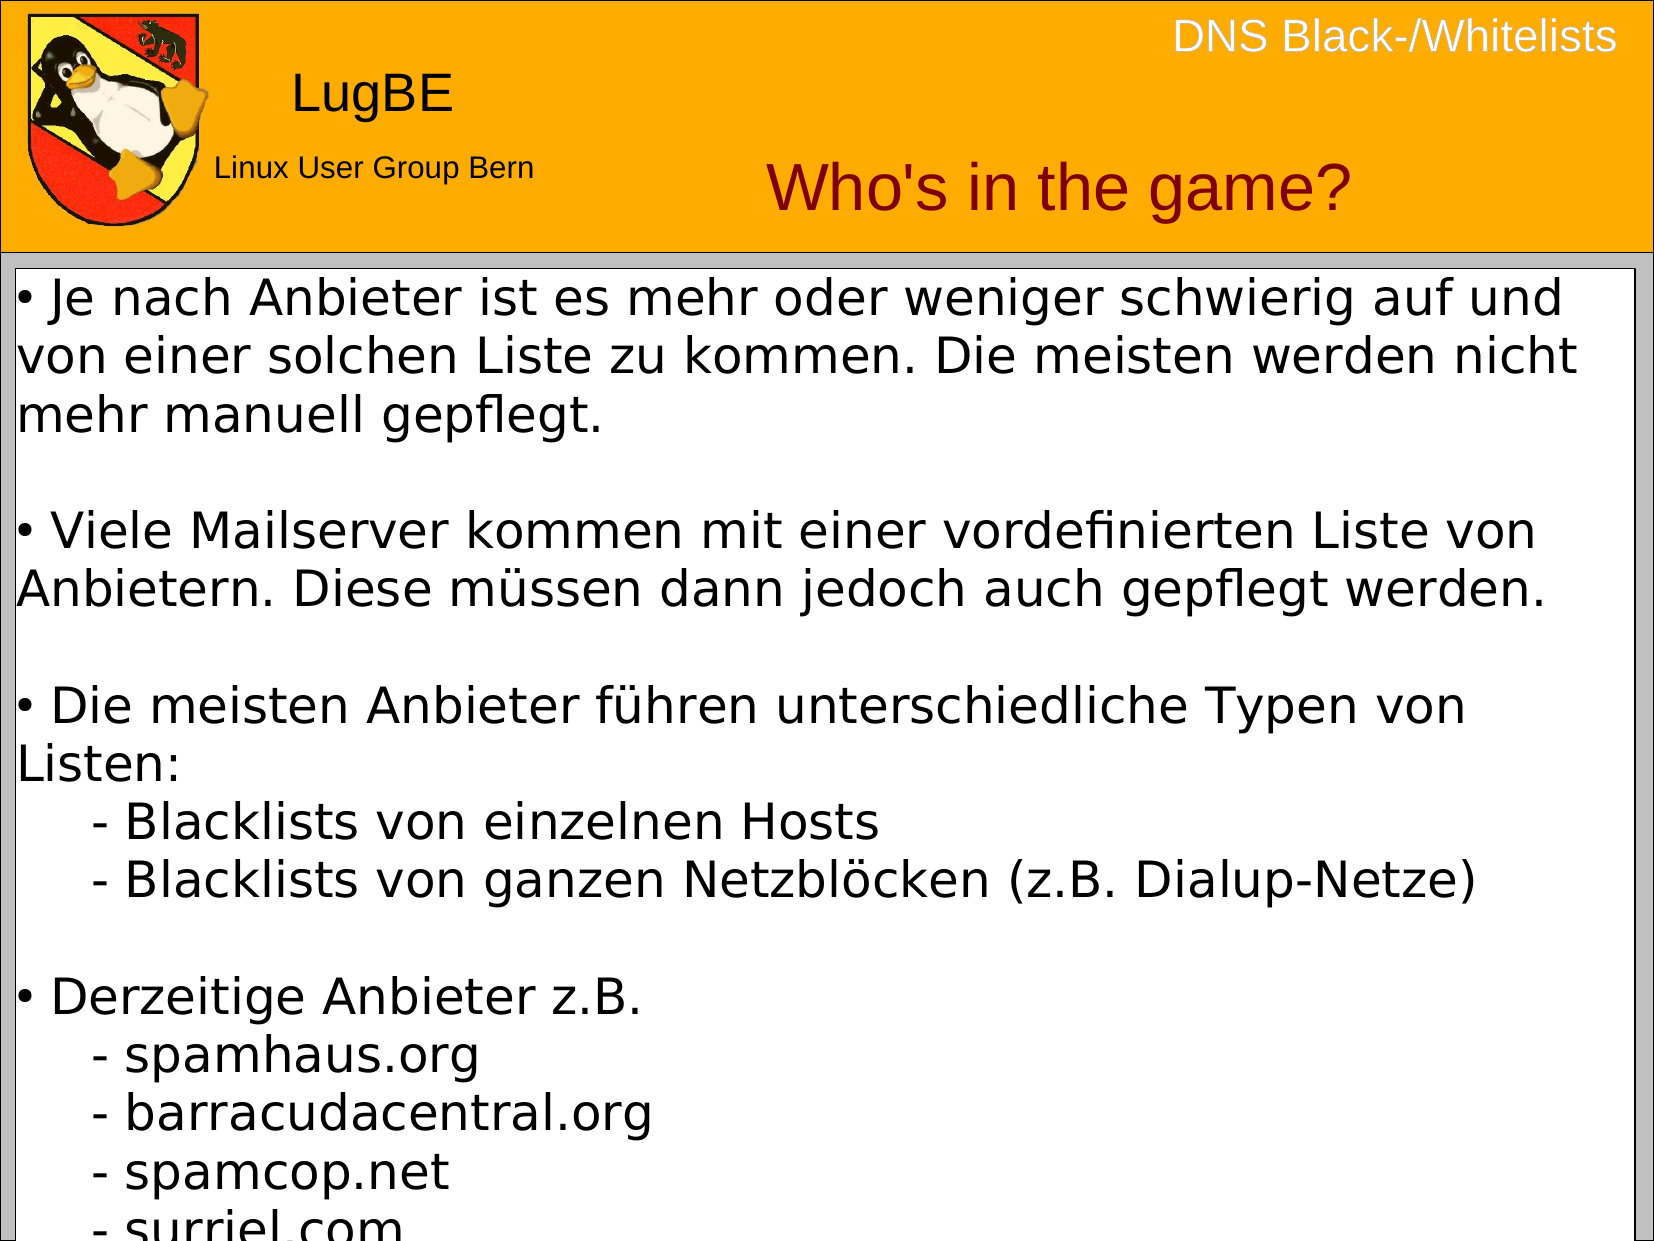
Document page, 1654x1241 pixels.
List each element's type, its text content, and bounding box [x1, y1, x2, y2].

text_box Who's in the game? [766, 150, 1408, 225]
text_box Je nach Anbieter ist es mehr oder weniger schwierig auf und von einer solchen Liste zu kommen. Die meisten werden nicht mehr manuell gepflegt. Viele Mailserver kommen mit einer vordefinierten Liste von Anbietern. Diese müssen dann jedoch auch gepflegt werden. Die meisten Anbieter führen unterschiedliche Typen von Listen: - Blacklists von einzelnen Hosts - Blacklists von ganzen Netzblöcken (z.B. Dialup-Netze) Derzeitige Anbieter z.B. - spamhaus.org - barracudacentral.org - spamcop.net - surriel.com - dnswl.org [15, 268, 1636, 1241]
